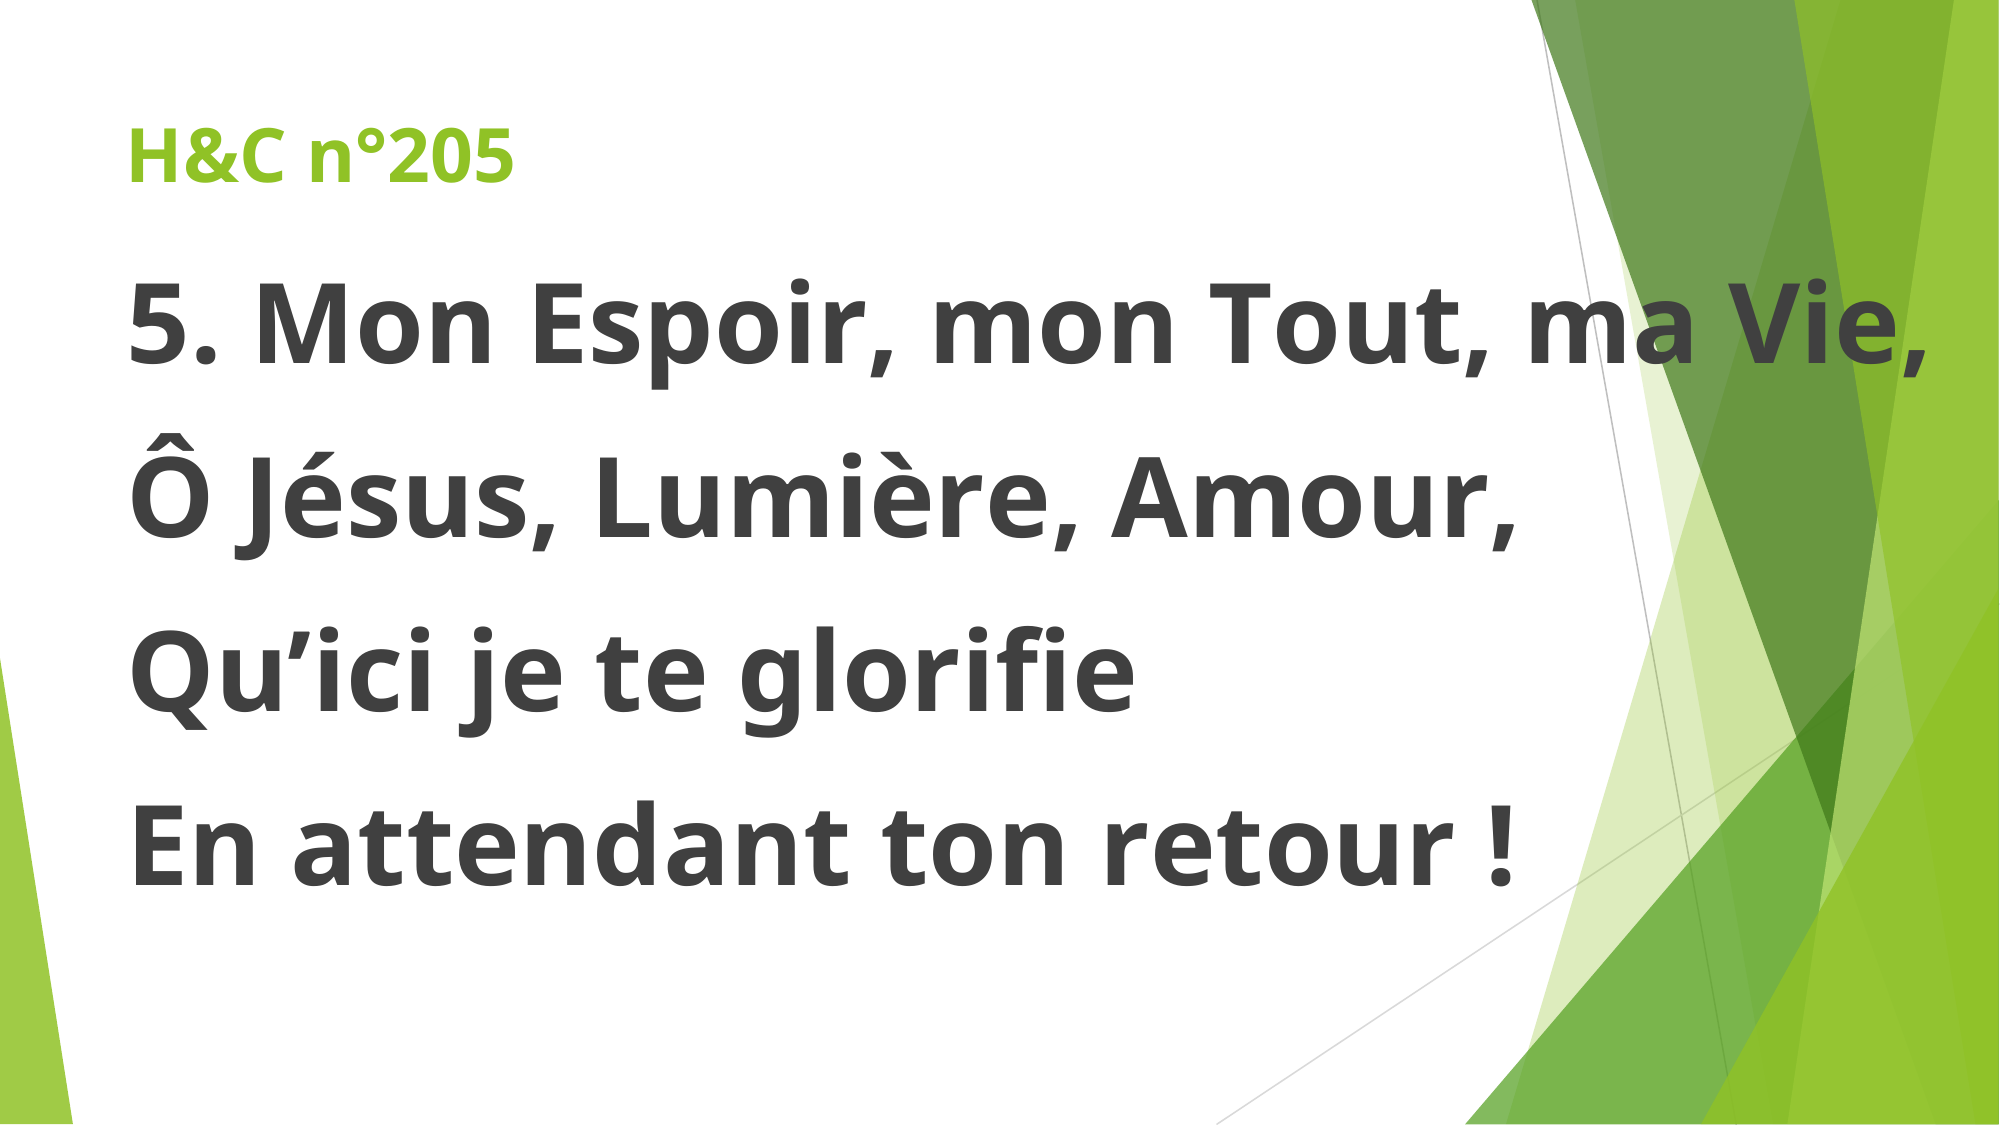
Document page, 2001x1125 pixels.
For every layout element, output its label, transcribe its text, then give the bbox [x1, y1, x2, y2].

text_box H&C n°205 [111, 99, 1522, 224]
text_box 5. Mon Espoir, mon Tout, ma Vie, Ô Jésus, Lumière, Amour, Qu’ici je te glorifie En attendant ton retour ! [111, 224, 1949, 1063]
